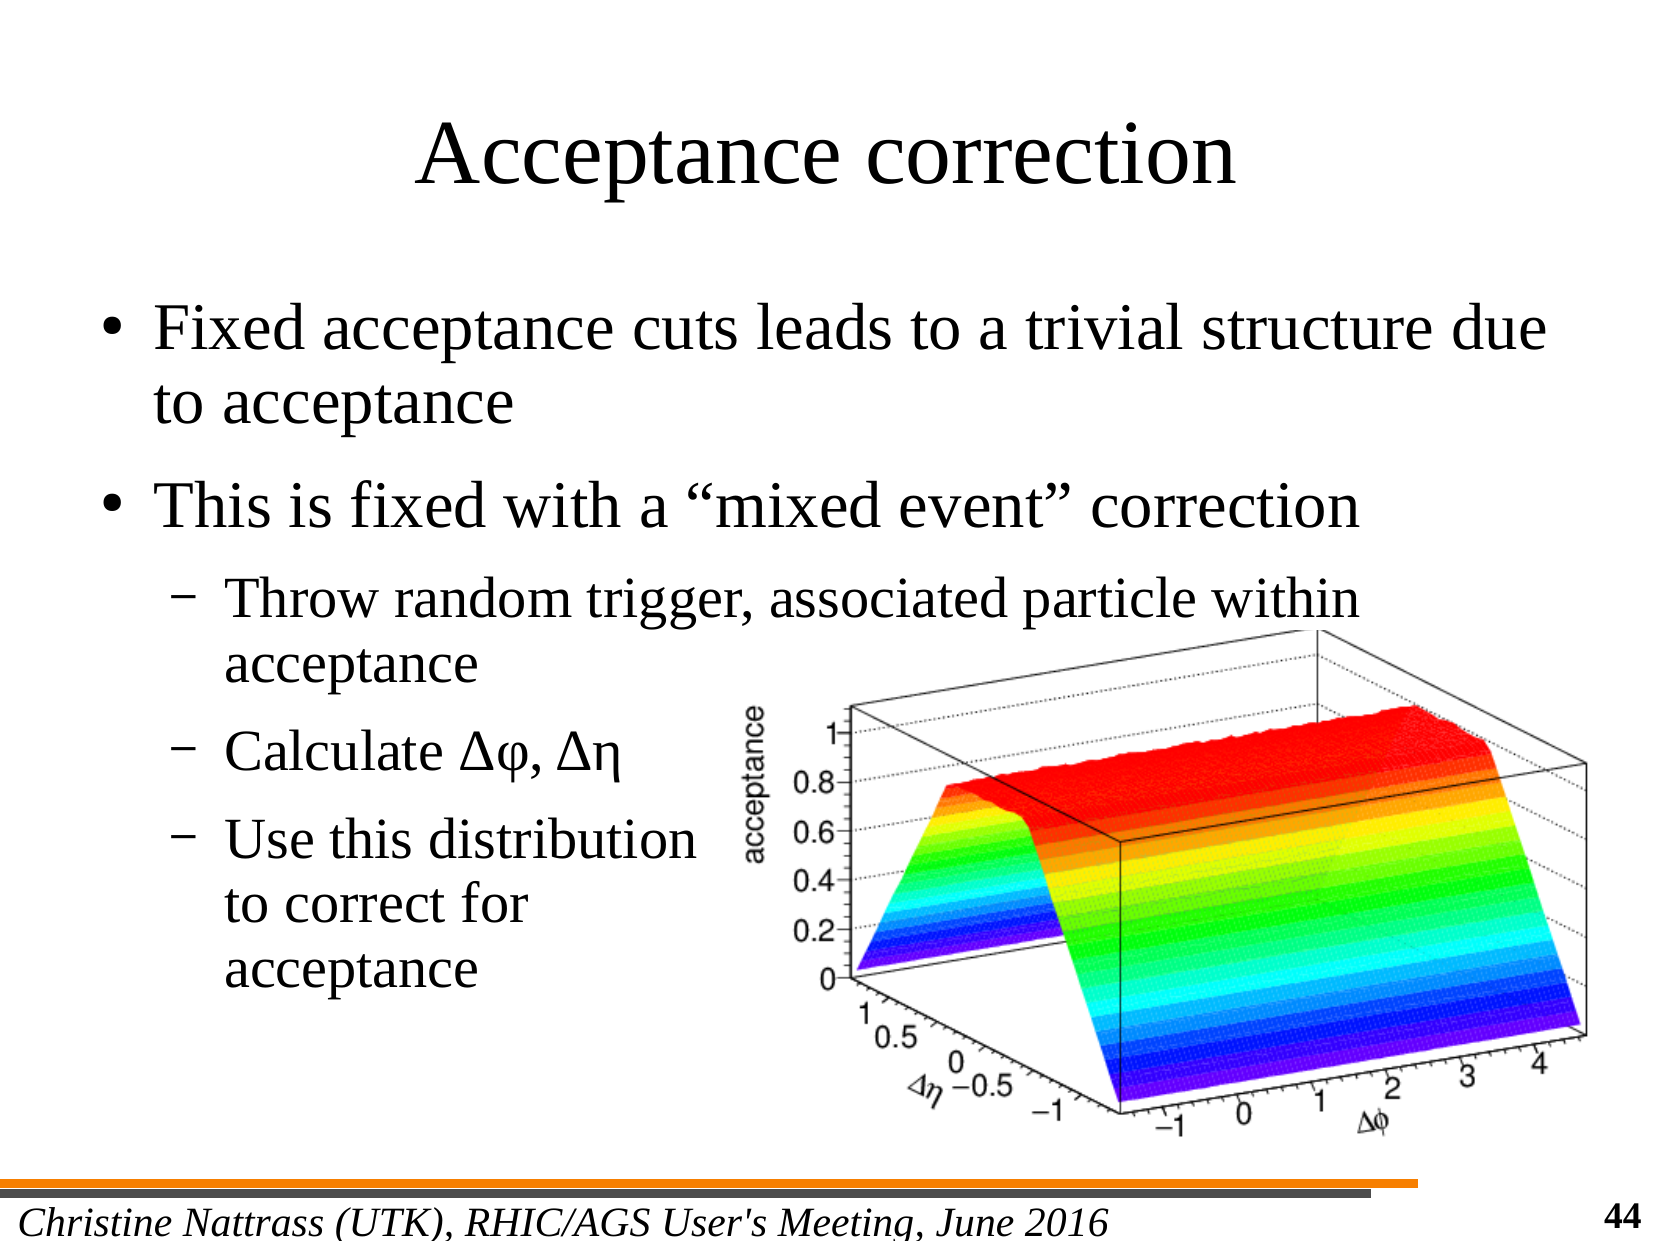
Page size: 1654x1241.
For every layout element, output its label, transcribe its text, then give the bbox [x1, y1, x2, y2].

picture [319, 585, 1636, 1241]
list Fixed acceptance cuts leads to a trivial structure due to acceptance This is fixed with a “mixed event” correction Throw random trigger, associated particle within acceptance Calculate Δφ, Δη Use this distribution to correct for acceptance [82, 290, 1571, 1010]
title Acceptance correction [82, 49, 1571, 257]
